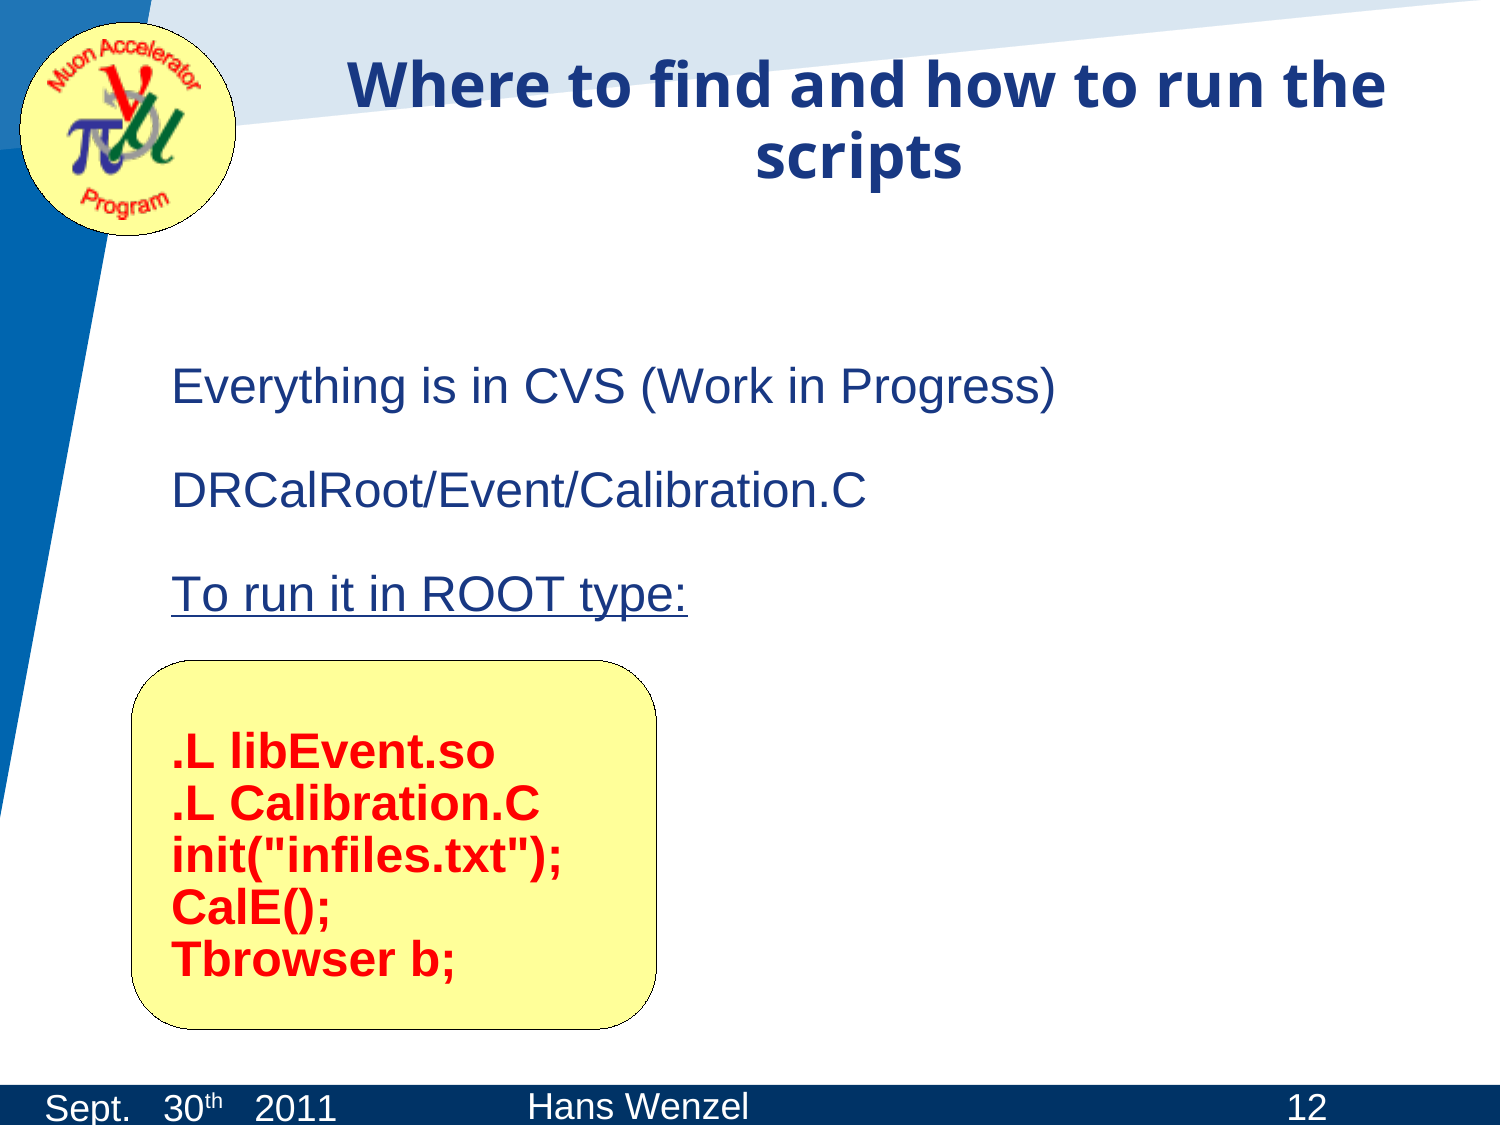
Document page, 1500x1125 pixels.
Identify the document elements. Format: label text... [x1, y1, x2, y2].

text_box Everything is in CVS (Work in Progress) DRCalRoot/Event/Calibration.C To run it in ROOT type: .L libEvent.so .L Calibration.C init("infiles.txt"); CalE(); Tbrowser b; [156, 354, 1087, 995]
picture [47, 39, 201, 220]
title Where to find and how to run the scripts [275, 43, 1443, 201]
text_box [131, 672, 650, 1030]
